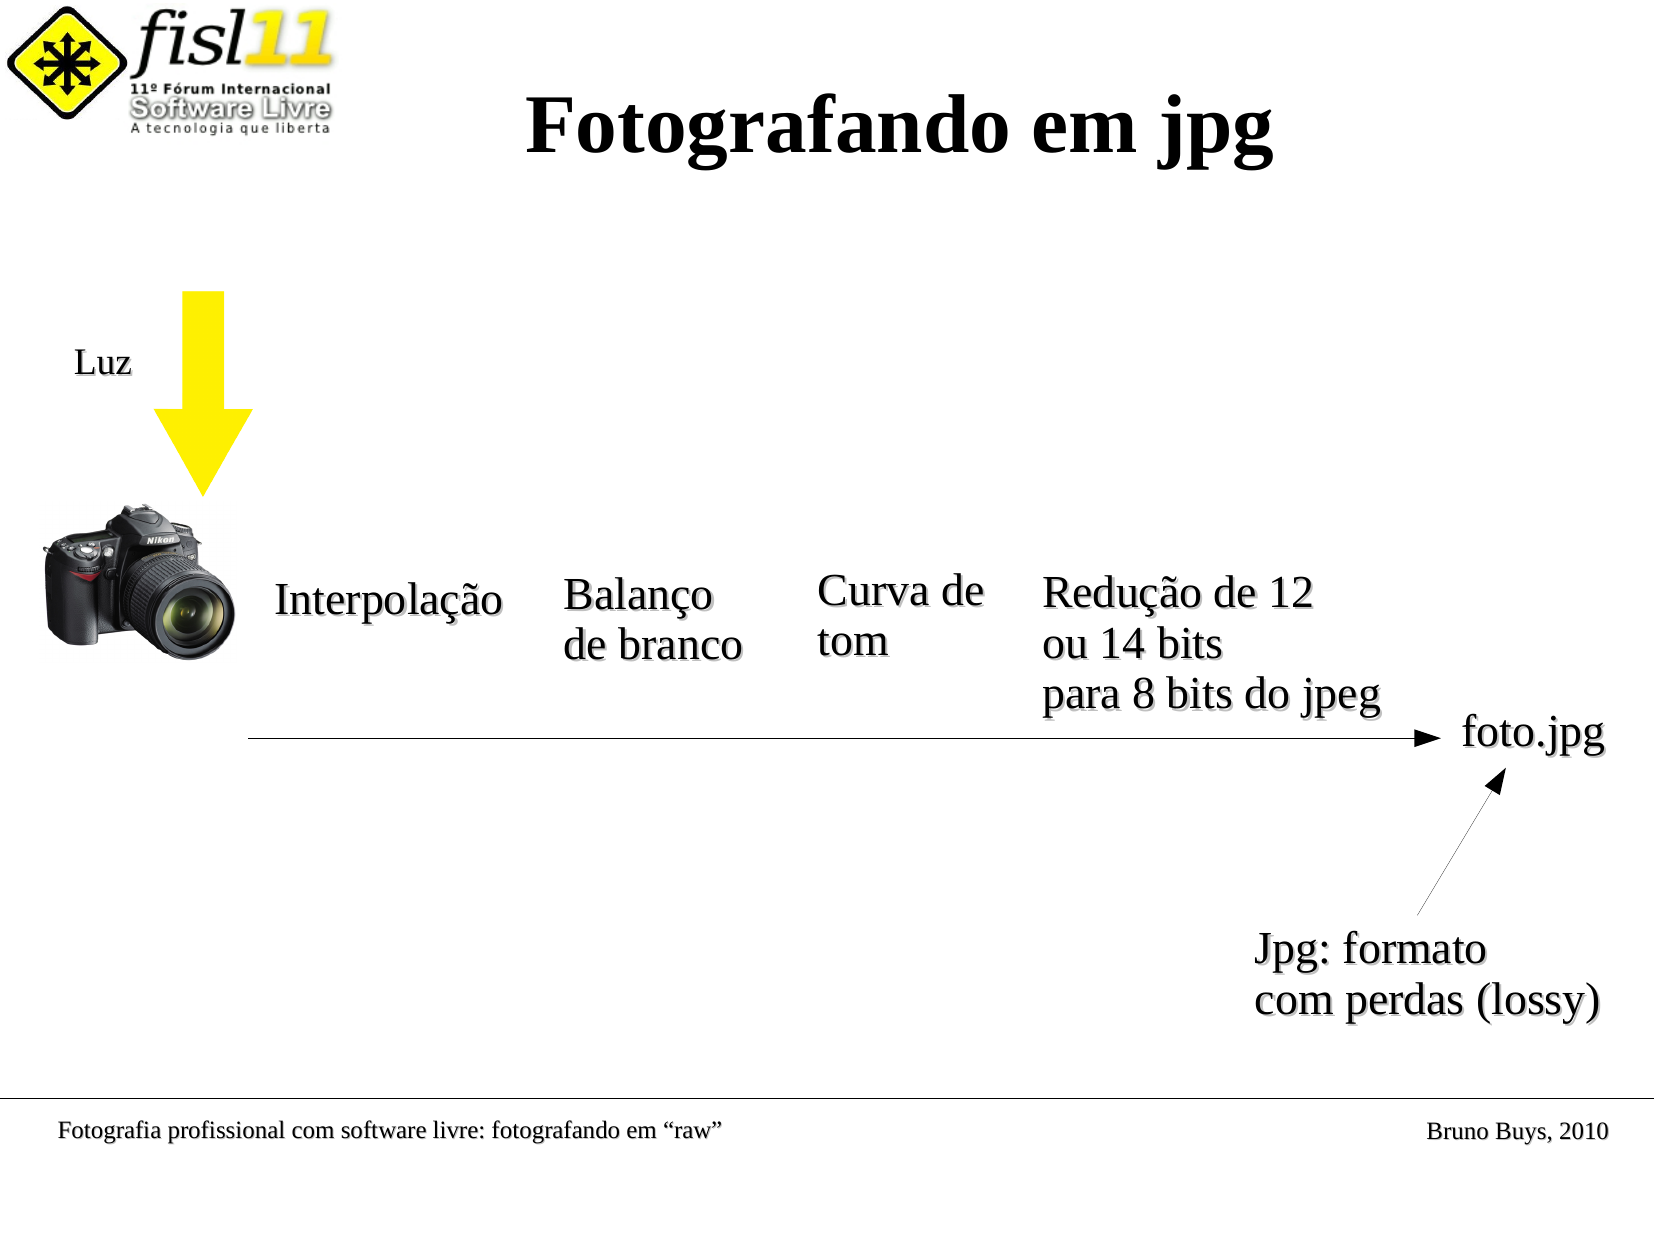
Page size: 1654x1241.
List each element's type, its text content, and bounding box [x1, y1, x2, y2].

text_box Jpg: formato com perdas (lossy) [1240, 915, 1616, 1032]
text_box Balanço de branco [549, 561, 759, 678]
text_box Luz [59, 333, 148, 390]
text_box foto.jpg [1446, 698, 1621, 765]
picture [5, 3, 343, 148]
text_box Bruno Buys, 2010 [1411, 1110, 1625, 1153]
text_box Curva de tom [803, 556, 1000, 674]
text_box Interpolação [259, 566, 519, 632]
text_box Redução de 12 ou 14 bits para 8 bits do jpeg [1027, 559, 1397, 727]
text_box Fotografia profissional com software livre: fotografando em “raw” [42, 1108, 739, 1152]
picture [39, 501, 237, 663]
picture [153, 291, 253, 497]
text_box Fotografando em jpg [510, 70, 1290, 178]
